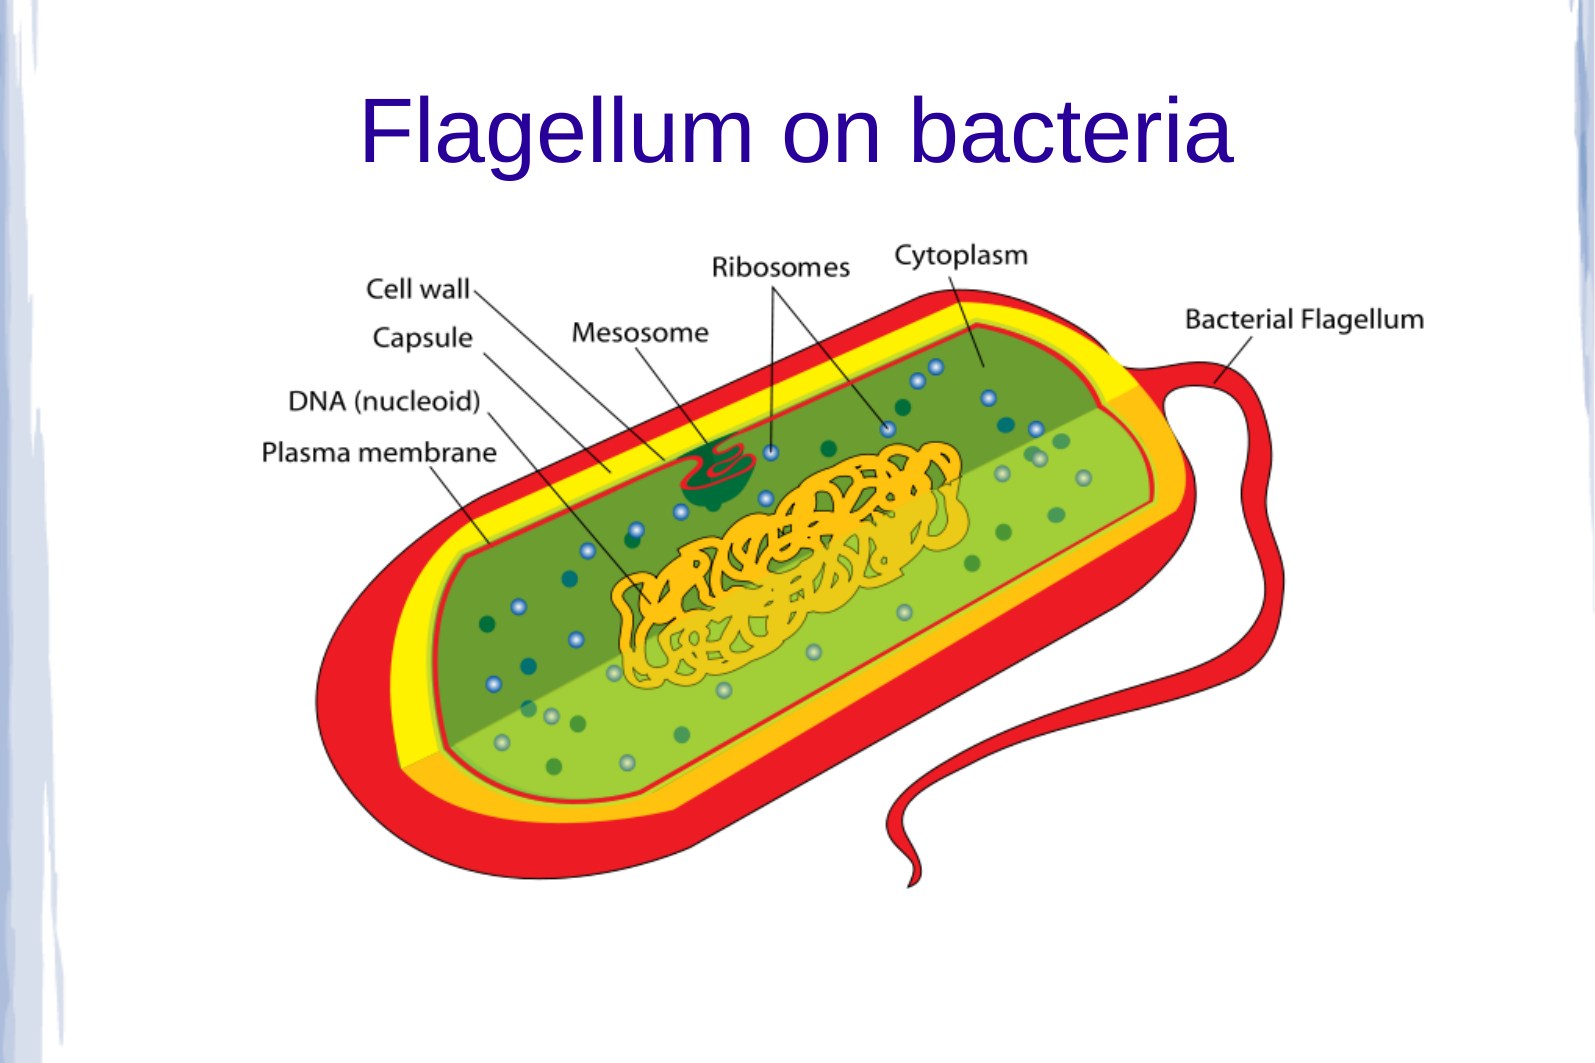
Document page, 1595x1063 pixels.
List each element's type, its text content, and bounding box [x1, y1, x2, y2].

title Flagellum on bacteria [79, 42, 1515, 220]
picture [0, 0, 1595, 1063]
